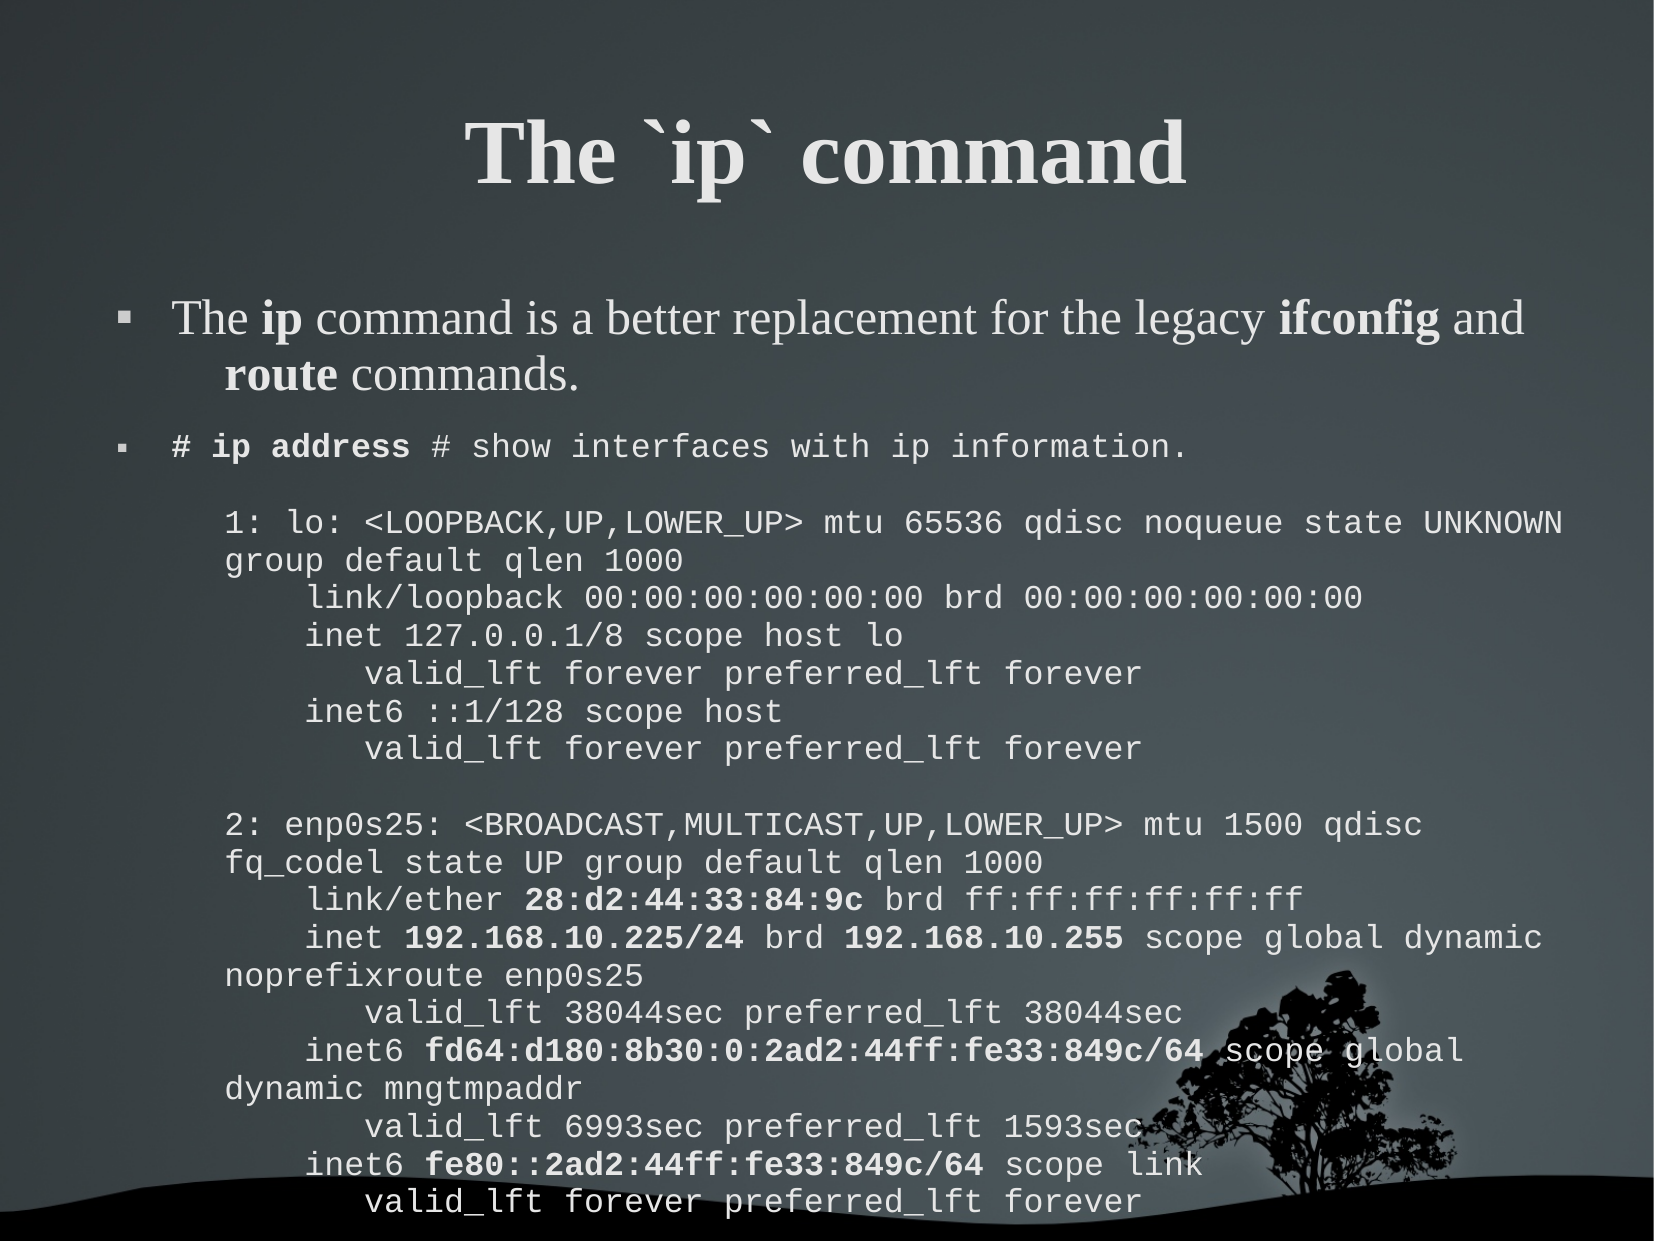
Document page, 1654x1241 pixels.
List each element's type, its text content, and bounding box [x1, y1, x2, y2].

picture [0, 0, 1654, 1241]
title The `ip` command [82, 49, 1571, 257]
list The ip command is a better replacement for the legacy ifconfig and route commands. # ip address # show interfaces with ip information. 1: lo: <LOOPBACK,UP,LOWER_UP> mtu 65536 qdisc noqueue state UNKNOWN group default qlen 1000 link/loopback 00:00:00:00:00:00 brd 00:00:00:00:00:00 inet 127.0.0.1/8 scope host lo valid_lft forever preferred_lft forever inet6 ::1/128 scope host valid_lft forever preferred_lft forever 2: enp0s25: <BROADCAST,MULTICAST,UP,LOWER_UP> mtu 1500 qdisc fq_codel state UP group default qlen 1000 link/ether 28:d2:44:33:84:9c brd ff:ff:ff:ff:ff:ff inet 192.168.10.225/24 brd 192.168.10.255 scope global dynamic noprefixroute enp0s25 valid_lft 38044sec preferred_lft 38044sec inet6 fd64:d180:8b30:0:2ad2:44ff:fe33:849c/64 scope global dynamic mngtmpaddr valid_lft 6993sec preferred_lft 1593sec inet6 fe80::2ad2:44ff:fe33:849c/64 scope link valid_lft forever preferred_lft forever [82, 290, 1571, 1223]
